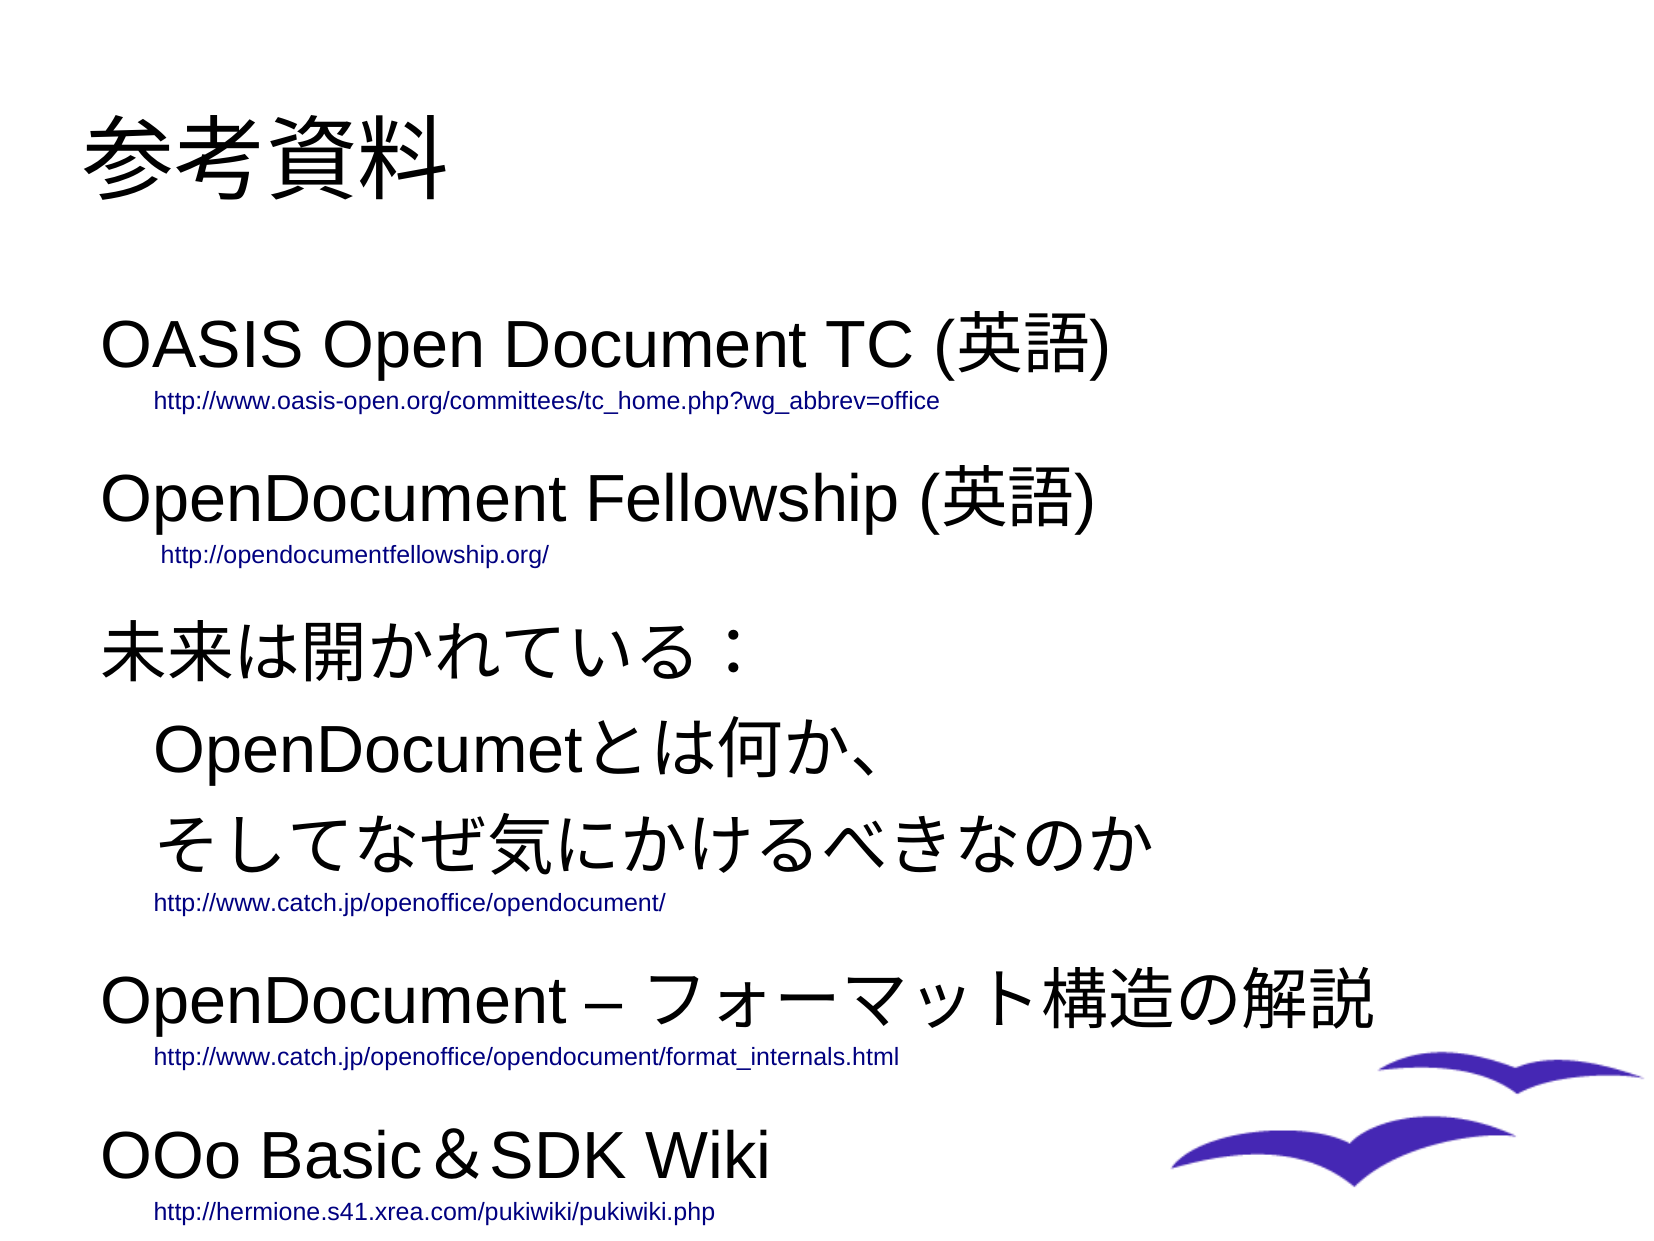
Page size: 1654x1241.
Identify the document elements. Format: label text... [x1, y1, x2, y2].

title 参考資料 [82, 49, 1571, 257]
picture [1166, 1044, 1654, 1192]
list OASIS Open Document TC (英語) http://www.oasis-open.org/committees/tc_home.php?wg_abbrev=office OpenDocument Fellowship (英語) http://opendocumentfellowship.org/ 未来は開かれている： OpenDocumetとは何か、 そしてなぜ気にかけるべきなのか http://www.catch.jp/openoffice/opendocument/ OpenDocument – フォーマット構造の解説 http://www.catch.jp/openoffice/opendocument/format_internals.html OOo Basic＆SDK Wiki http://hermione.s41.xrea.com/pukiwiki/pukiwiki.php [82, 290, 1571, 1109]
